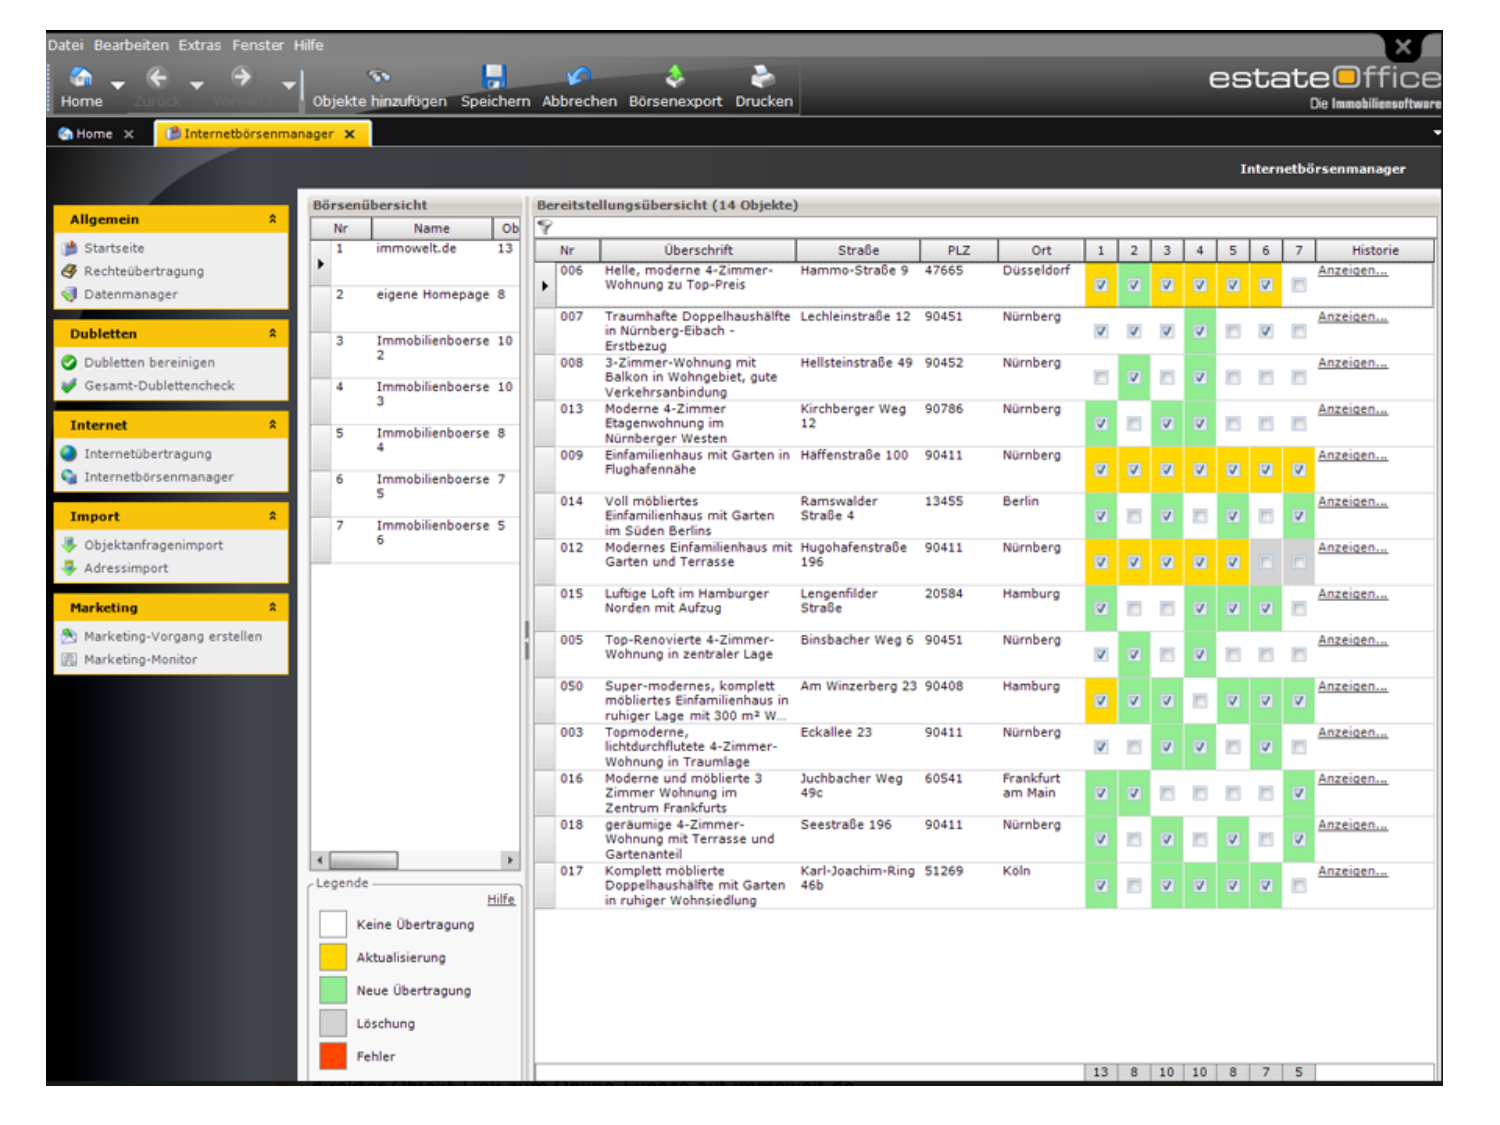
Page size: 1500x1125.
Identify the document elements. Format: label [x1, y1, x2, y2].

picture [46, 30, 1443, 1086]
